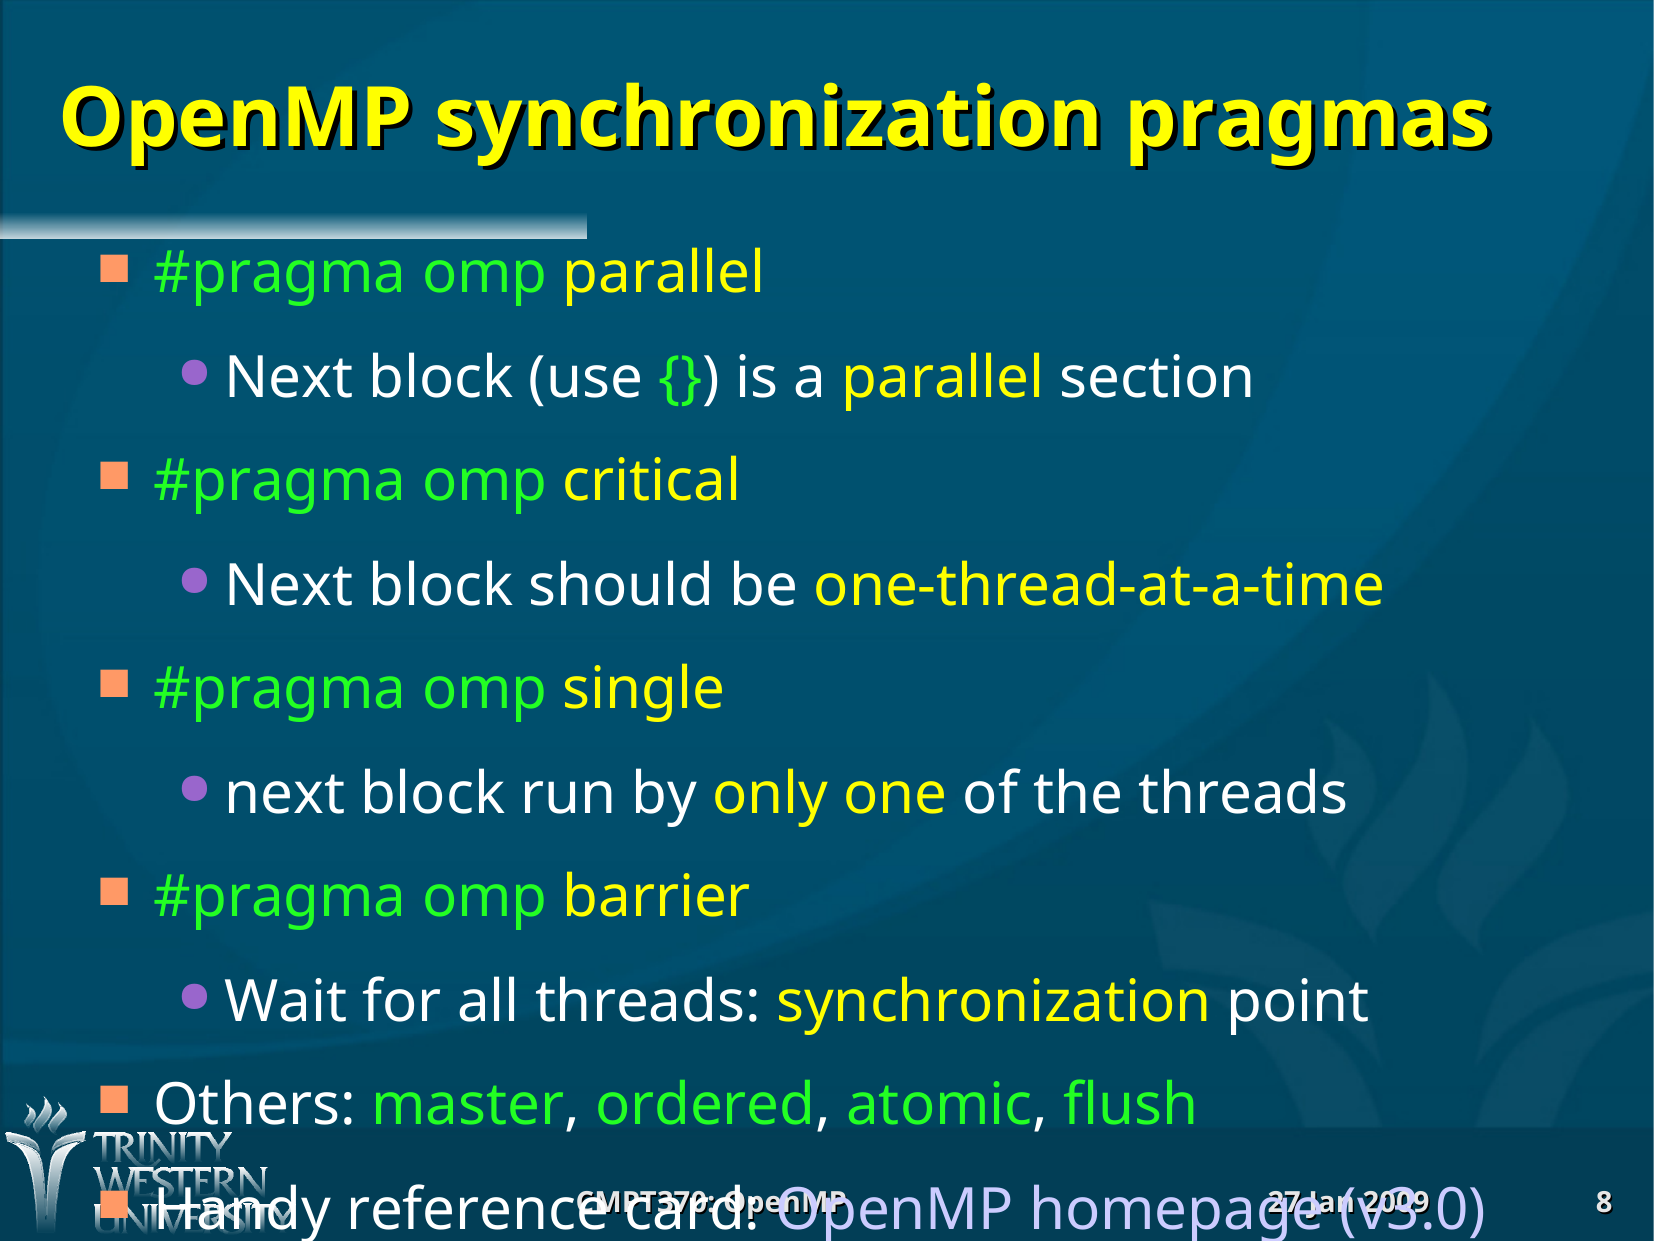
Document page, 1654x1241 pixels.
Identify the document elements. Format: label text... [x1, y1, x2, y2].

picture [0, 214, 586, 232]
picture [38, 1227, 54, 1232]
picture [0, 233, 82, 238]
list #pragma omp parallel Next block (use {}) is a parallel section #pragma omp critical Next block should be one-thread-at-a-time #pragma omp single next block run by only one of the threads #pragma omp barrier Wait for all threads: synchronization point Others: master, ordered, atomic, flush Handy reference card: OpenMP homepage (v3.0) [82, 230, 1654, 1132]
title OpenMP synchronization pragmas [59, 16, 1548, 211]
